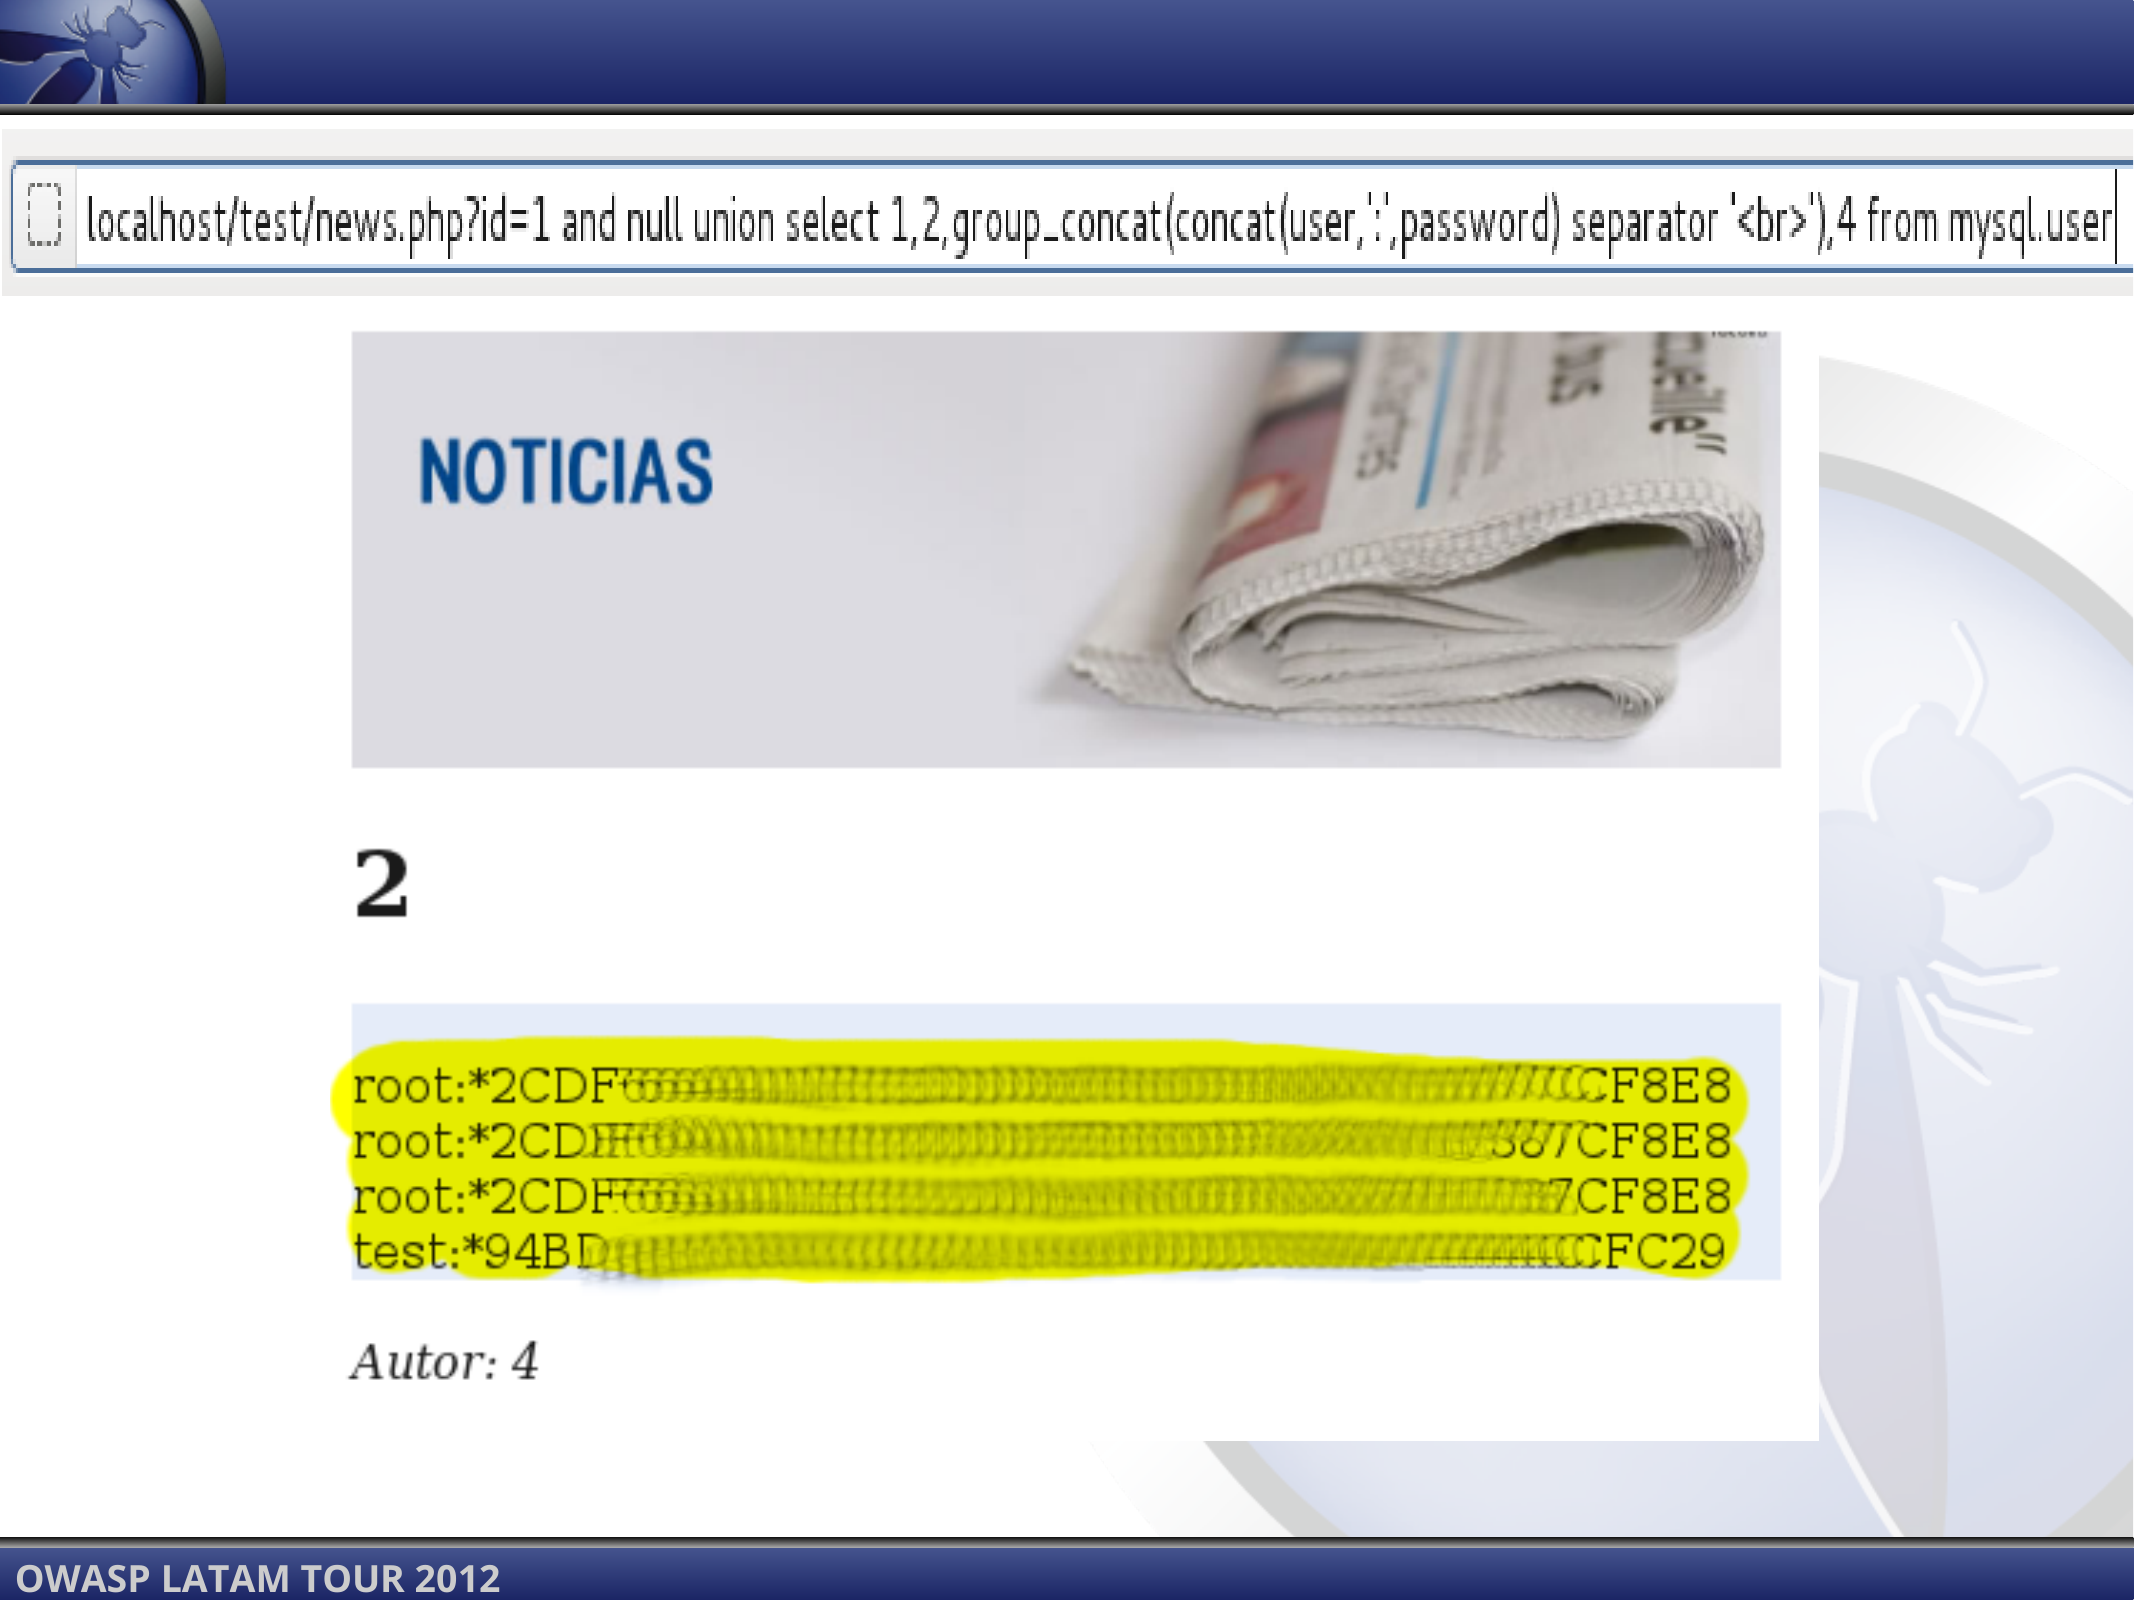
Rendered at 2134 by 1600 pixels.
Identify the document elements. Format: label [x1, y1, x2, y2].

picture [330, 318, 2134, 1600]
picture [0, 0, 228, 104]
picture [2, 129, 2134, 296]
